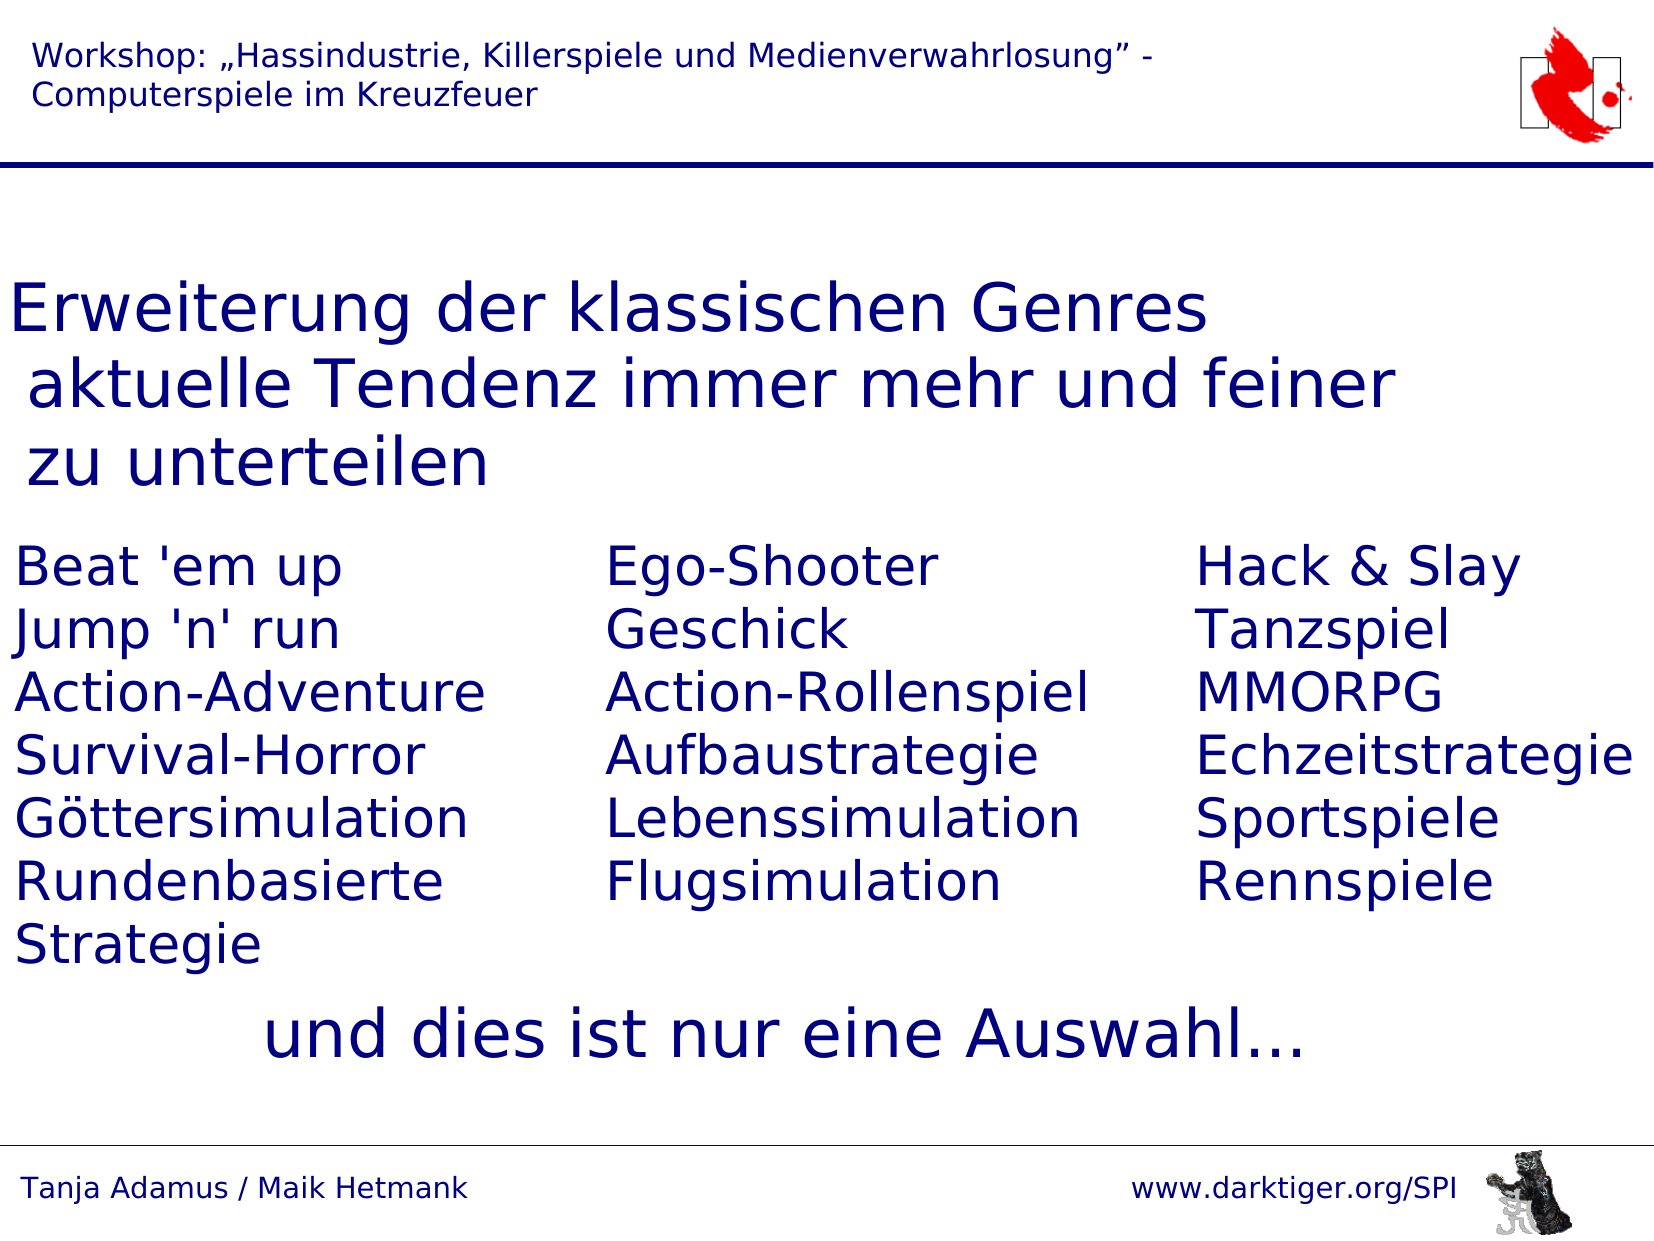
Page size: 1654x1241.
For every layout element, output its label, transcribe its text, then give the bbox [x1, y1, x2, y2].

text_box Erweiterung der klassischen Genres [0, 261, 1554, 355]
text_box Workshop: „Hassindustrie, Killerspiele und Medienverwahrlosung” - Computerspiele im Kreuzfeuer [16, 29, 1418, 178]
picture [1486, 1150, 1572, 1235]
text_box aktuelle Tendenz immer mehr und feiner zu unterteilen [11, 338, 1489, 509]
picture [1503, 16, 1632, 148]
text_box und dies ist nur eine Auswahl... [248, 988, 1371, 1081]
text_box Beat 'em up Ego-Shooter Hack & Slay Jump 'n' run Geschick Tanzspiel Action-Adventure Action-Rollenspiel MMORPG Survival-Horror Aufbaustrategie Echzeitstrategie Göttersimulation Lebenssimulation Sportspiele Rundenbasierte Flugsimulation Rennspiele Strategie [0, 527, 1654, 984]
